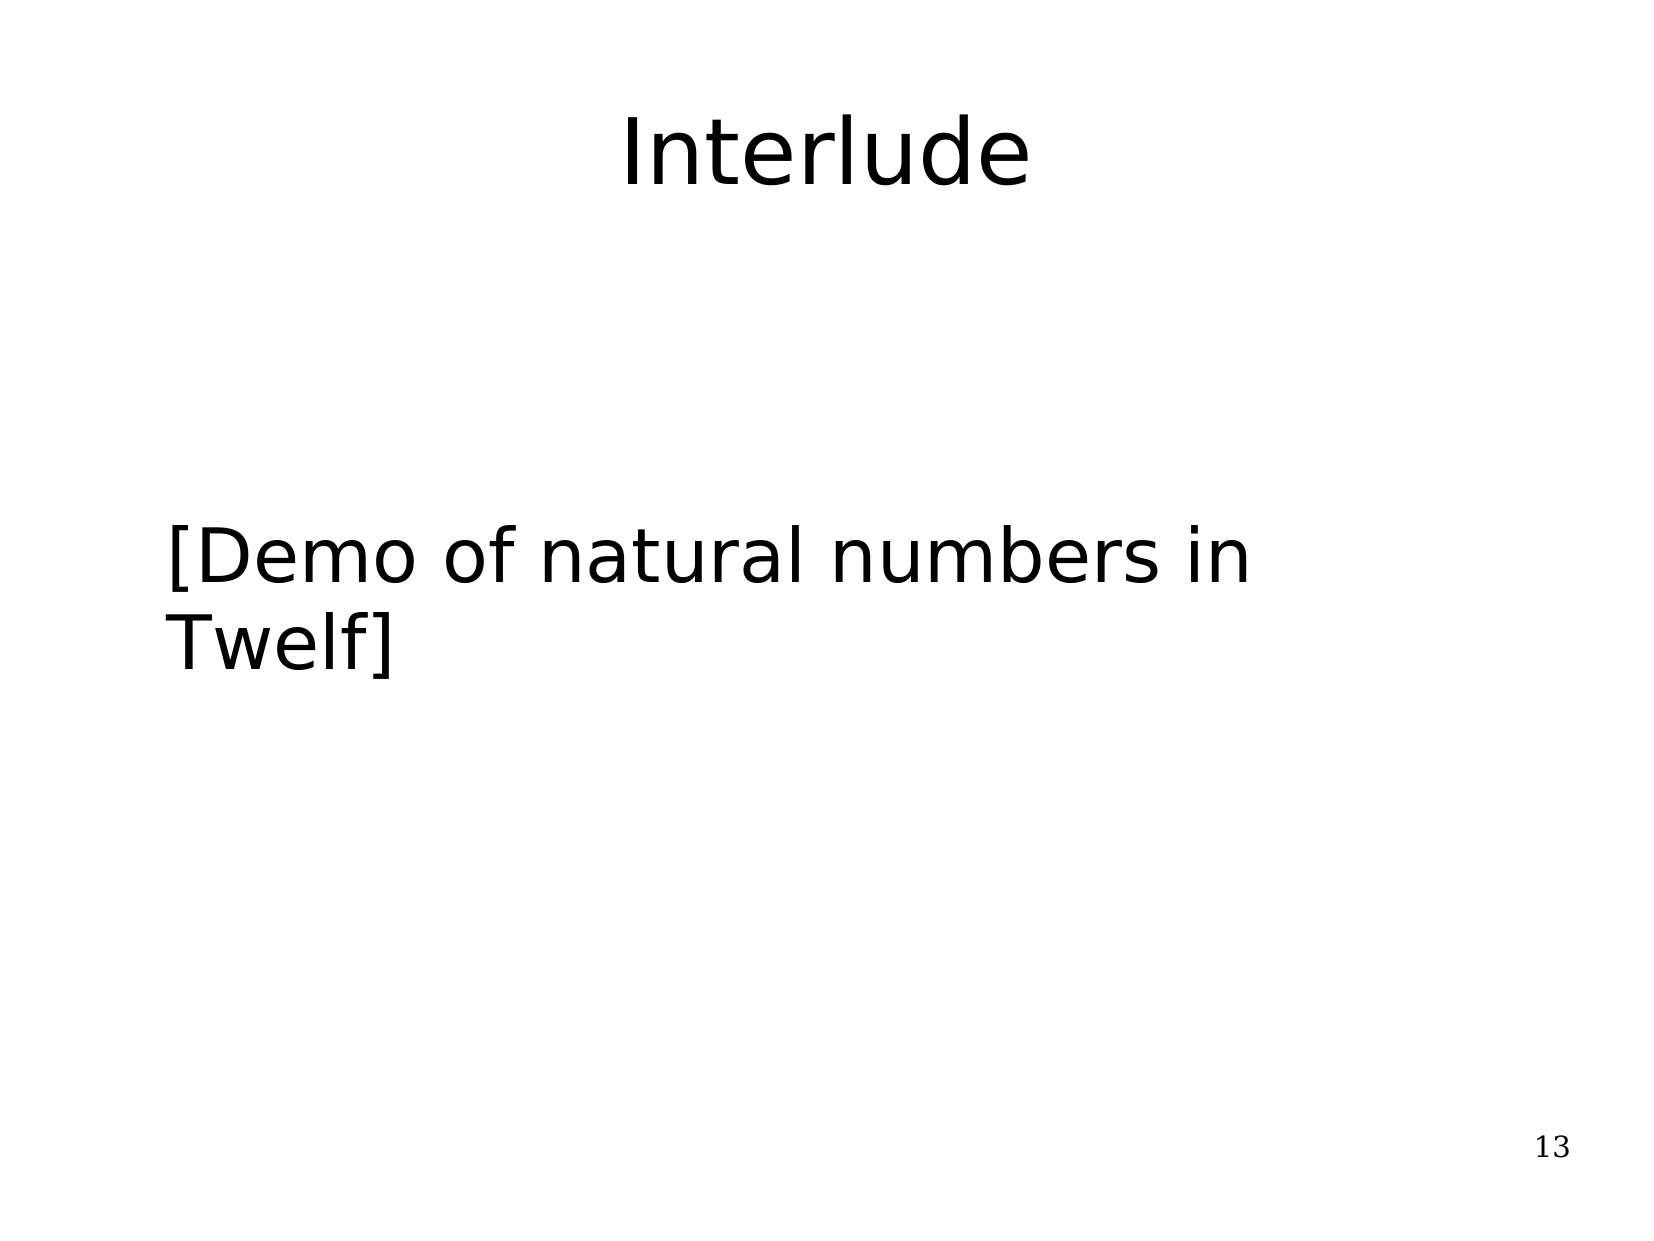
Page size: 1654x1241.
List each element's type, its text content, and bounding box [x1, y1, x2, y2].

text_box [Demo of natural numbers in Twelf] [151, 505, 1502, 608]
title Interlude [82, 56, 1571, 250]
